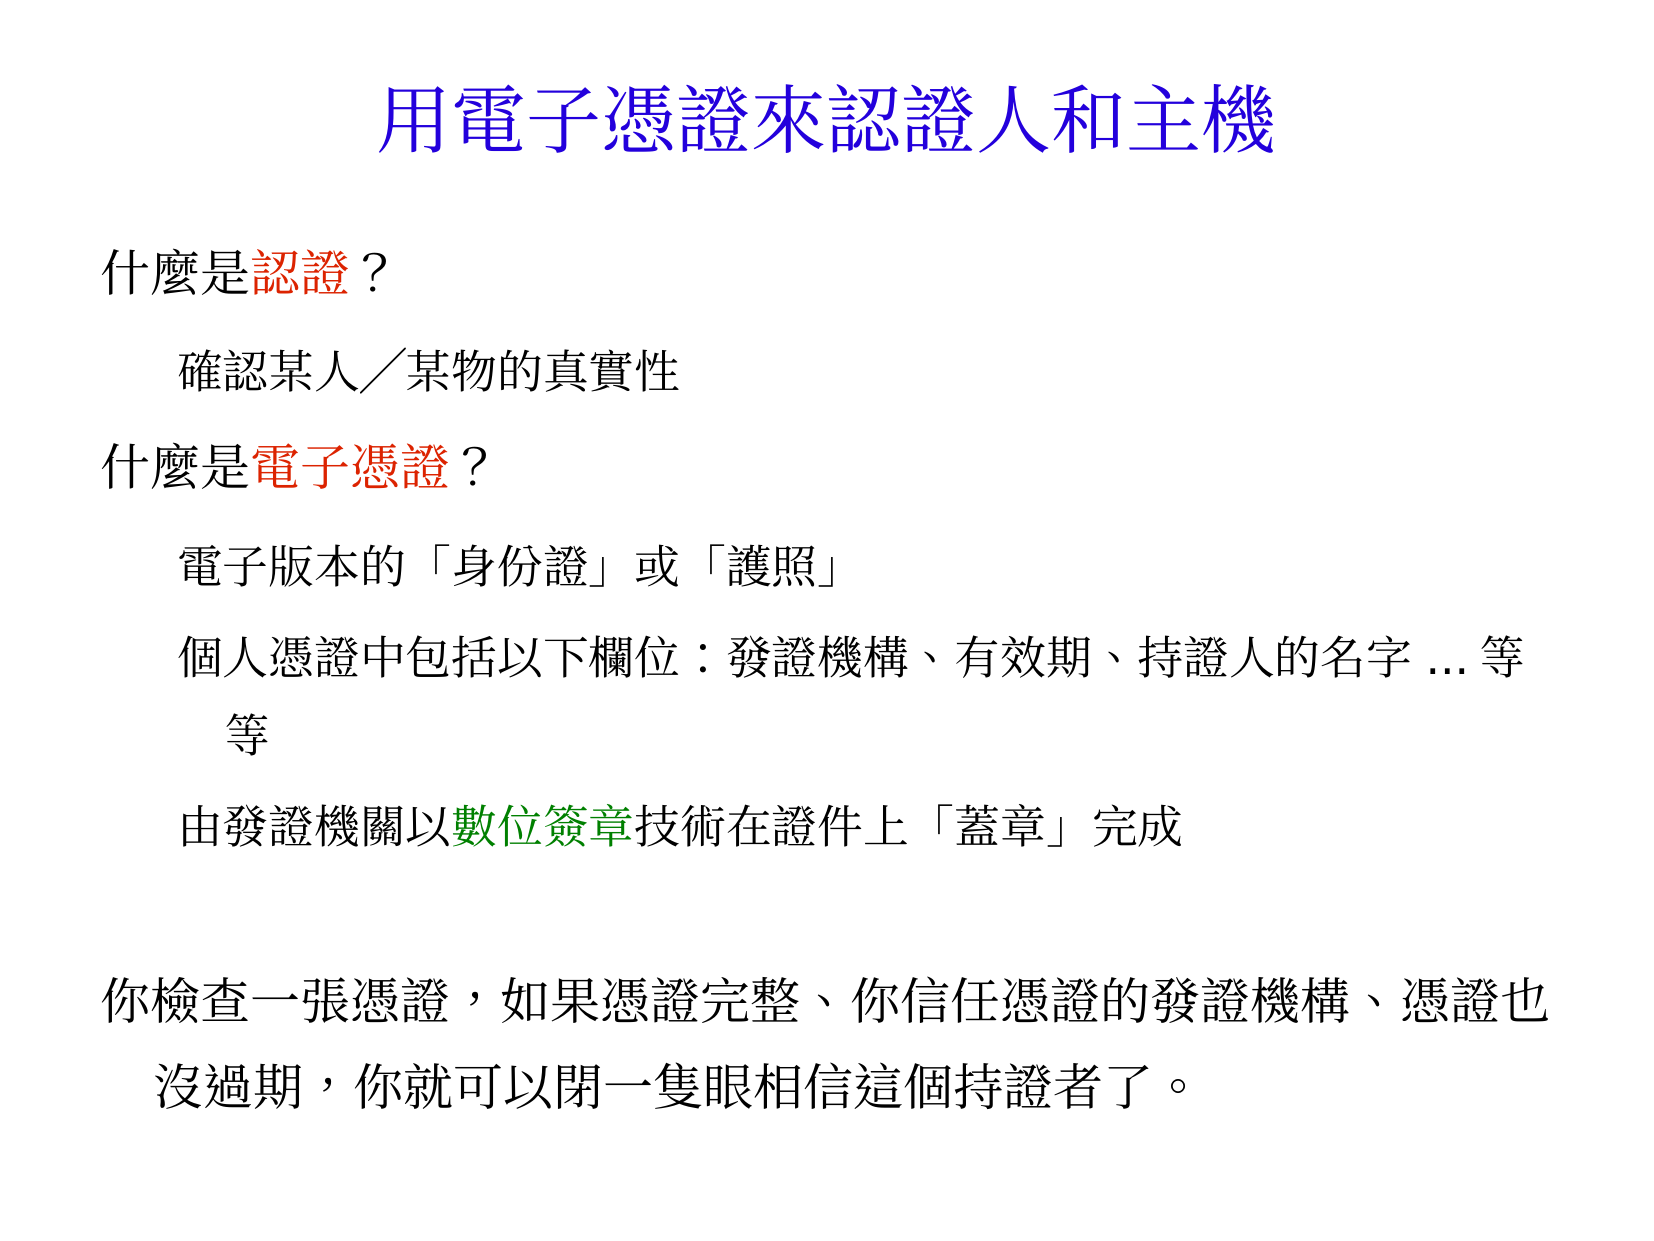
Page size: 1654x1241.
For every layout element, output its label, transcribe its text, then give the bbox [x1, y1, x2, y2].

list 什麼是認證？ 確認某人╱某物的真實性 什麼是電子憑證？ 電子版本的「身份證」或「護照」 個人憑證中包括以下欄位：發證機構、有效期、持證人的名字...等等 由發證機關以數位簽章技術在證件上「蓋章」完成 你檢查一張憑證，如果憑證完整、你信任憑證的發證機構、憑證也沒過期，你就可以閉一隻眼相信這個持證者了。 [82, 219, 1571, 1109]
title 用電子憑證來認證人和主機 [82, 49, 1571, 182]
